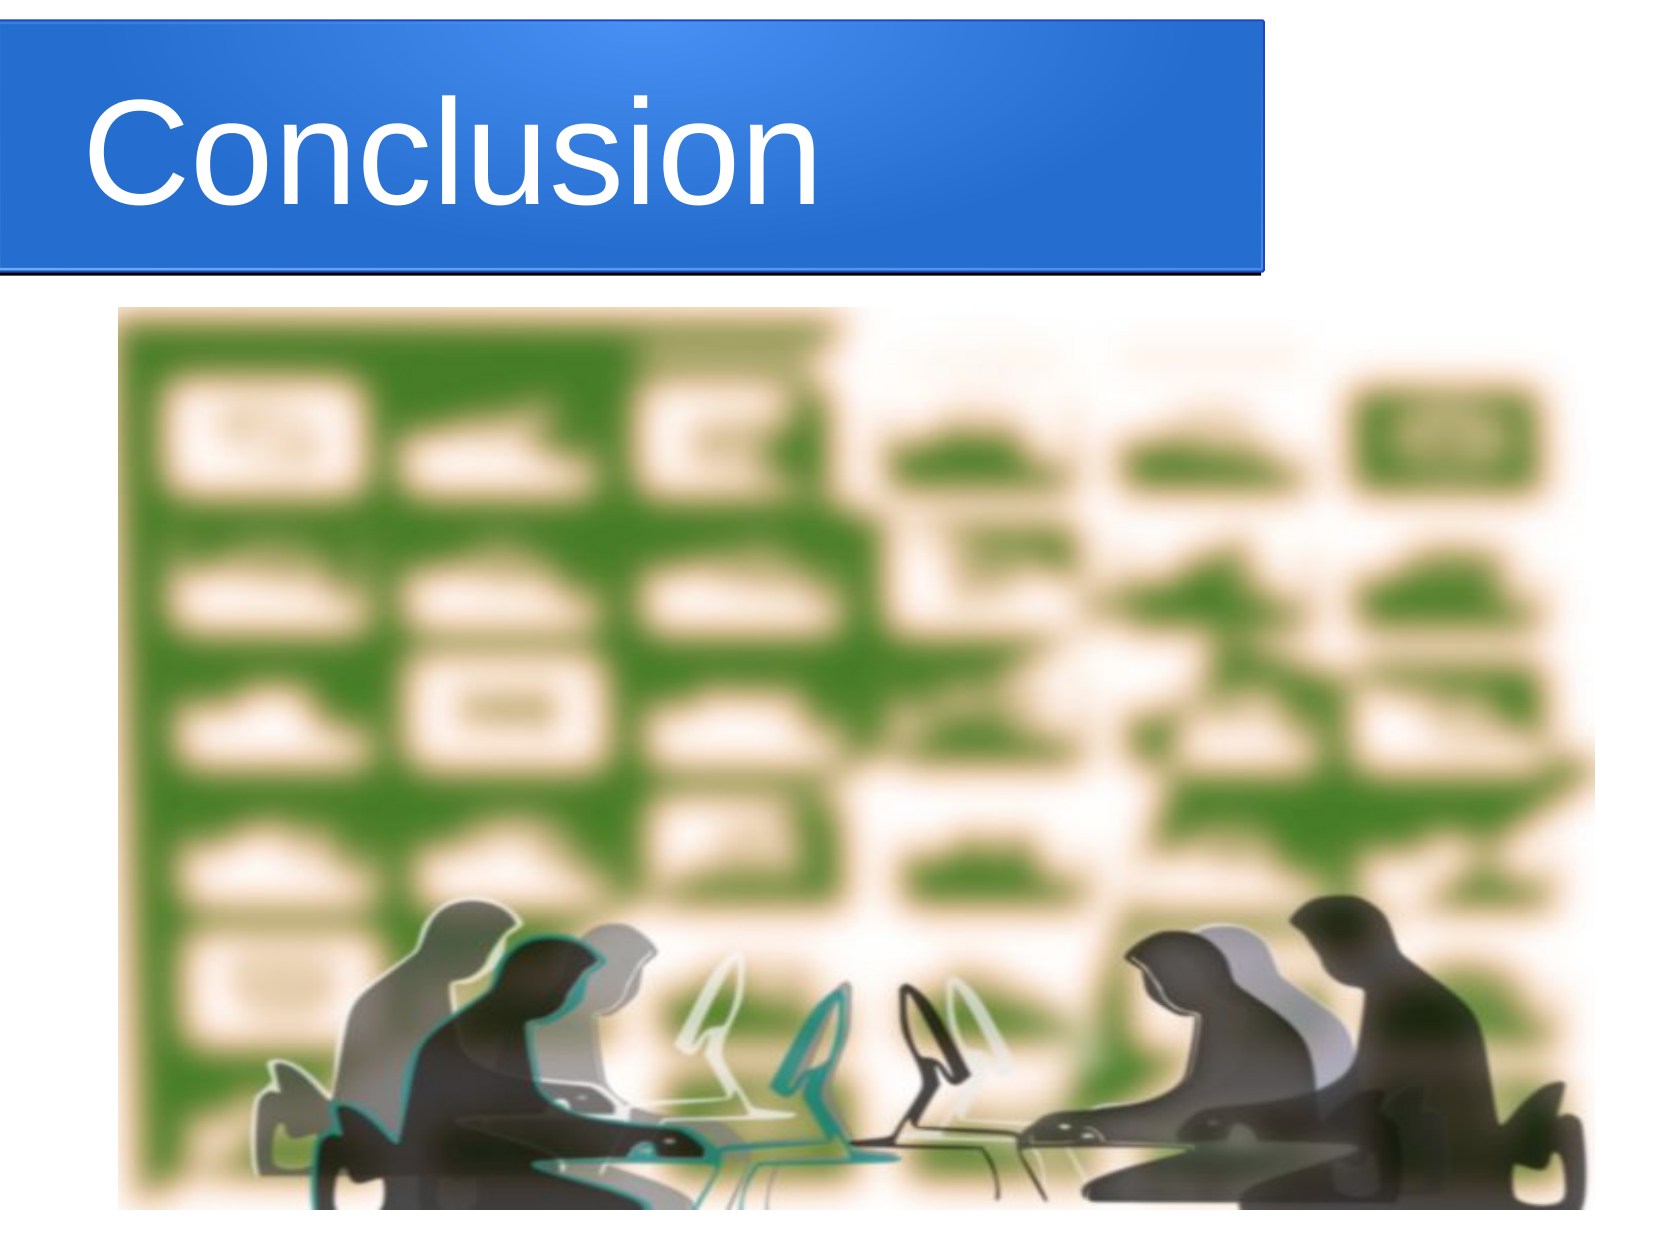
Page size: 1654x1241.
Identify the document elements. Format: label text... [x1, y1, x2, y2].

title Conclusion [82, 49, 1250, 257]
picture [118, 307, 1595, 1210]
